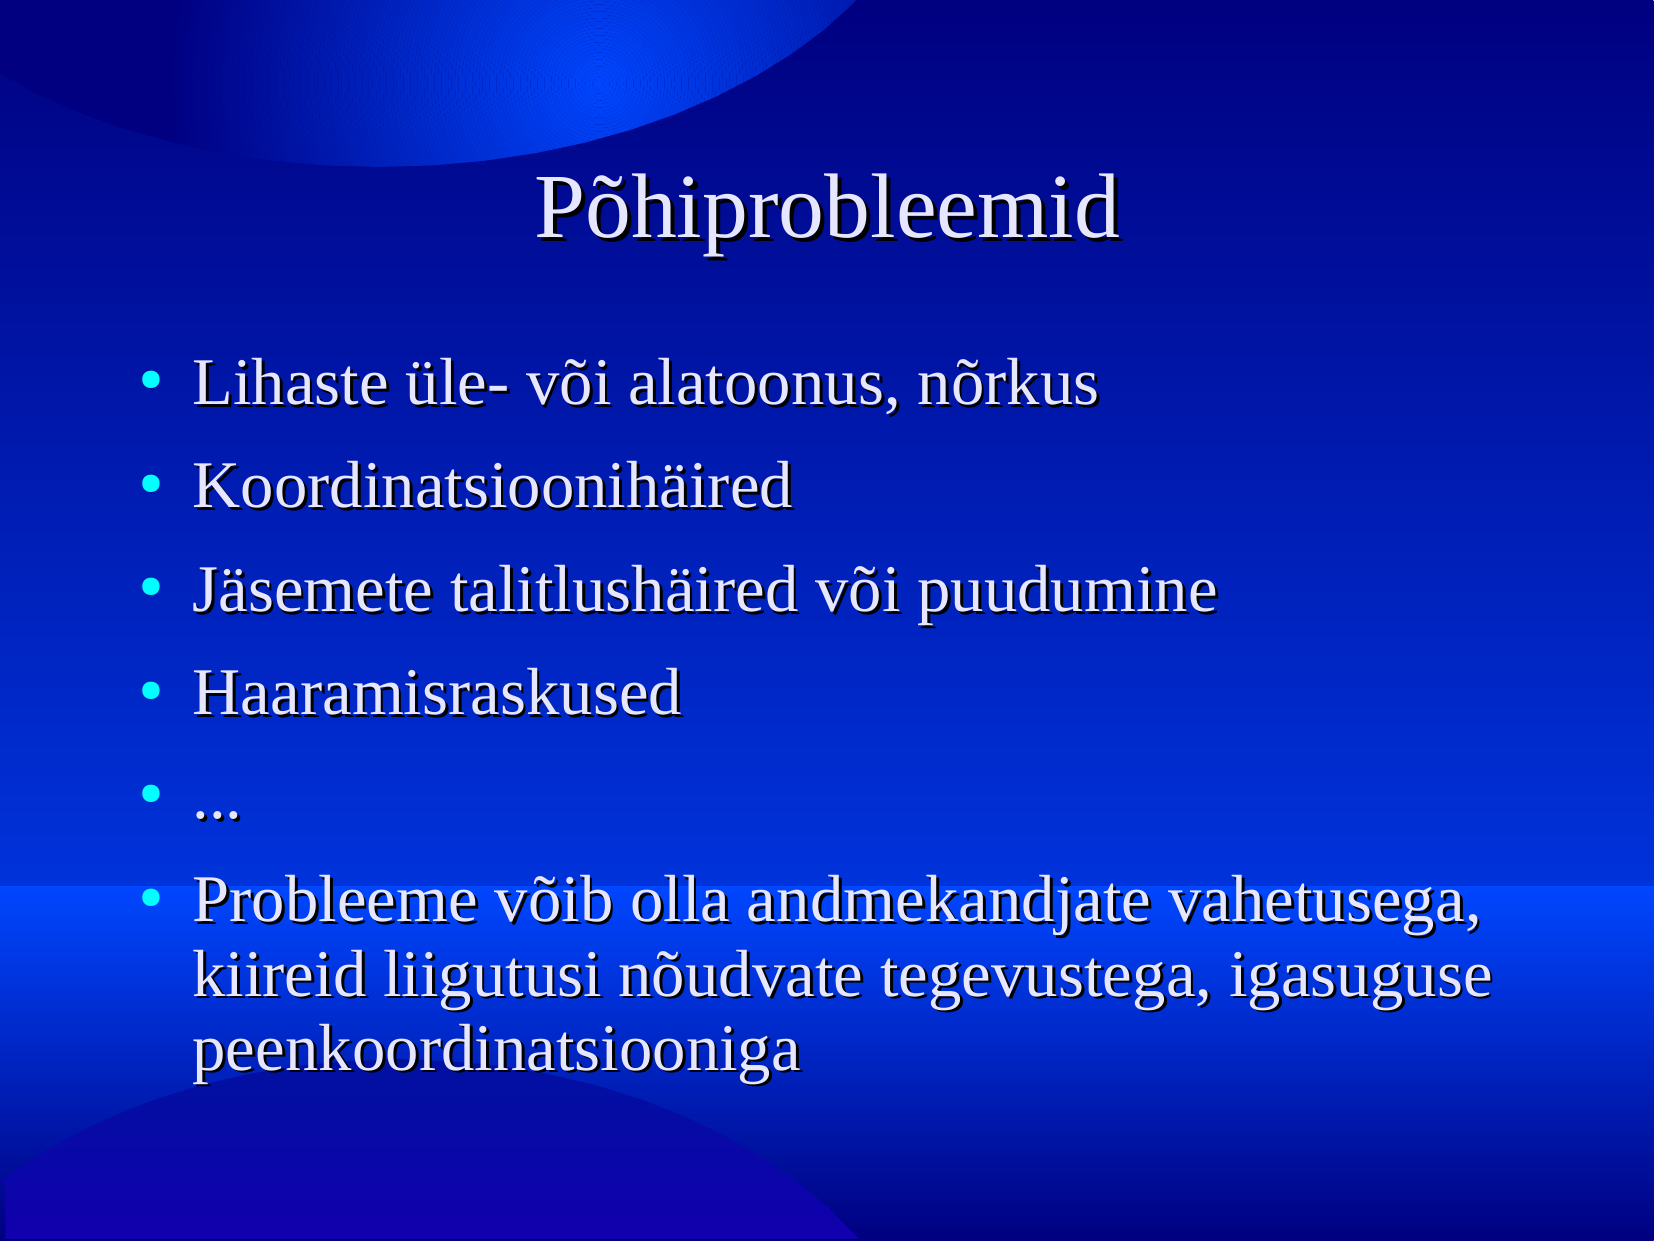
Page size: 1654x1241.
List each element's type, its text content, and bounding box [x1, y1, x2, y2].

list Lihaste üle- või alatoonus, nõrkus Koordinatsioonihäired Jäsemete talitlushäired või puudumine Haaramisraskused ... Probleeme võib olla andmekandjate vahetusega, kiireid liigutusi nõudvate tegevustega, igasuguse peenkoordinatsiooniga [121, 344, 1534, 1127]
title Põhiprobleemid [121, 102, 1534, 311]
